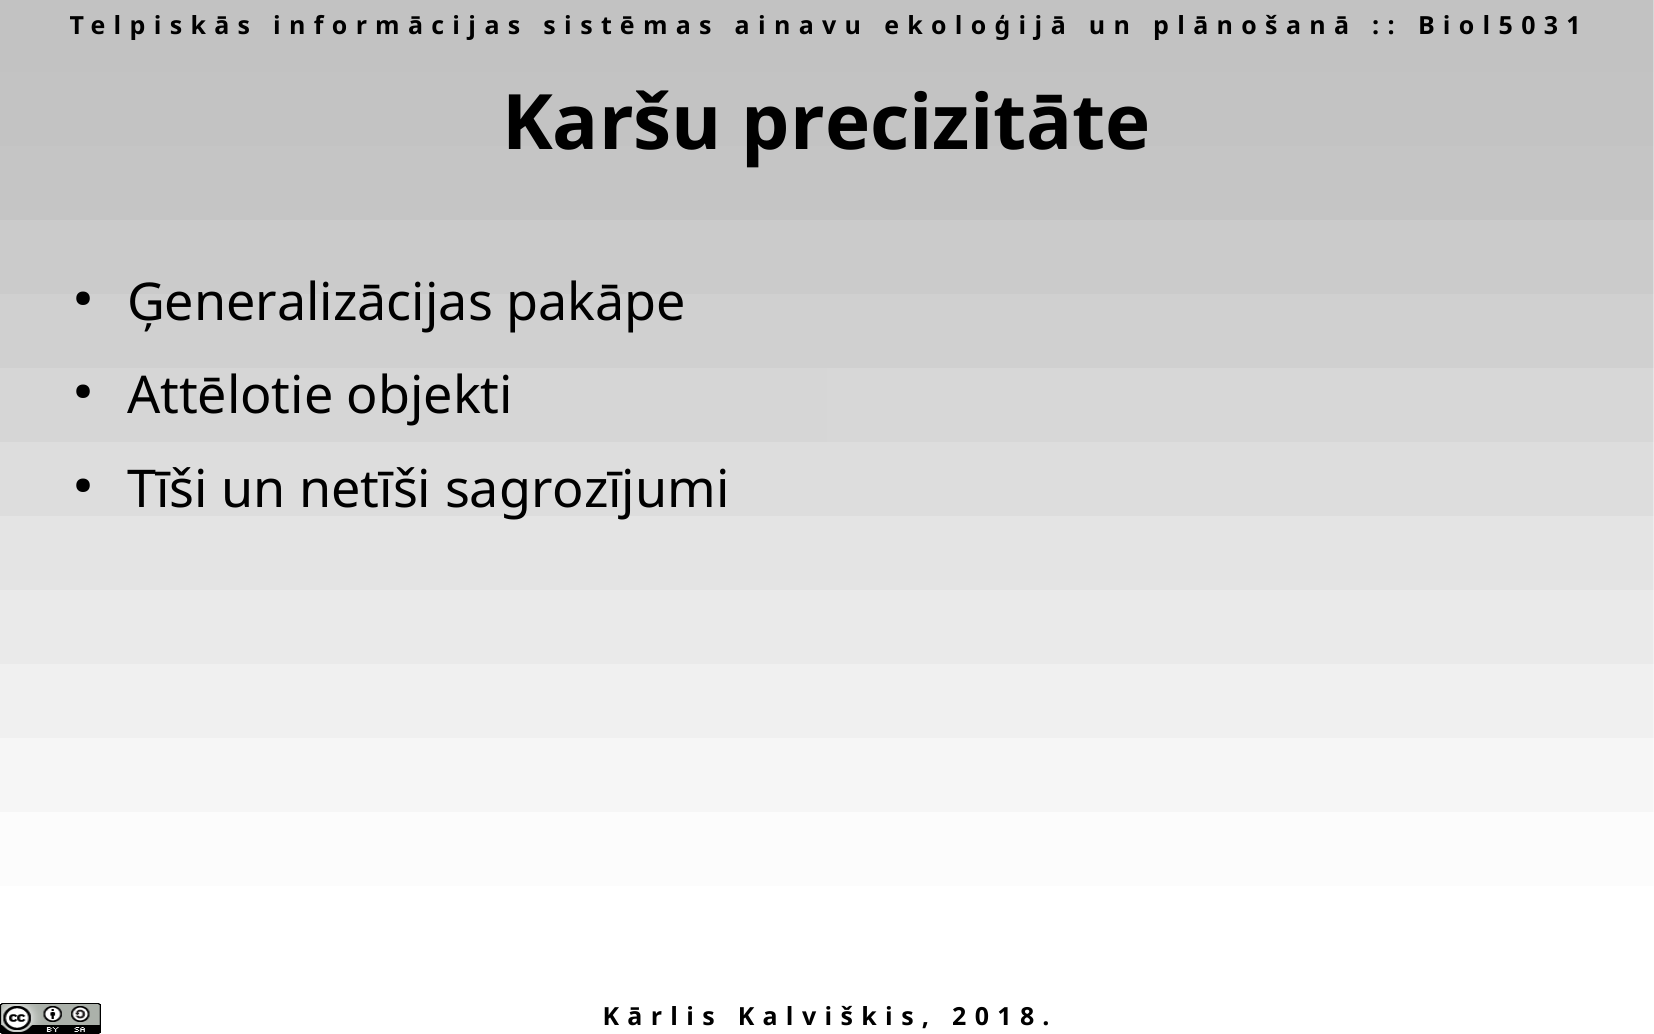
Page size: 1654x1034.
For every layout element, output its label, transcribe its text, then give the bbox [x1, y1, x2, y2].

list Ģeneralizācijas pakāpe Attēlotie objekti Tīši un netīši sagrozījumi [56, 264, 1600, 979]
title Karšu precizitāte [0, 1, 1654, 240]
picture [0, 240, 1654, 1034]
